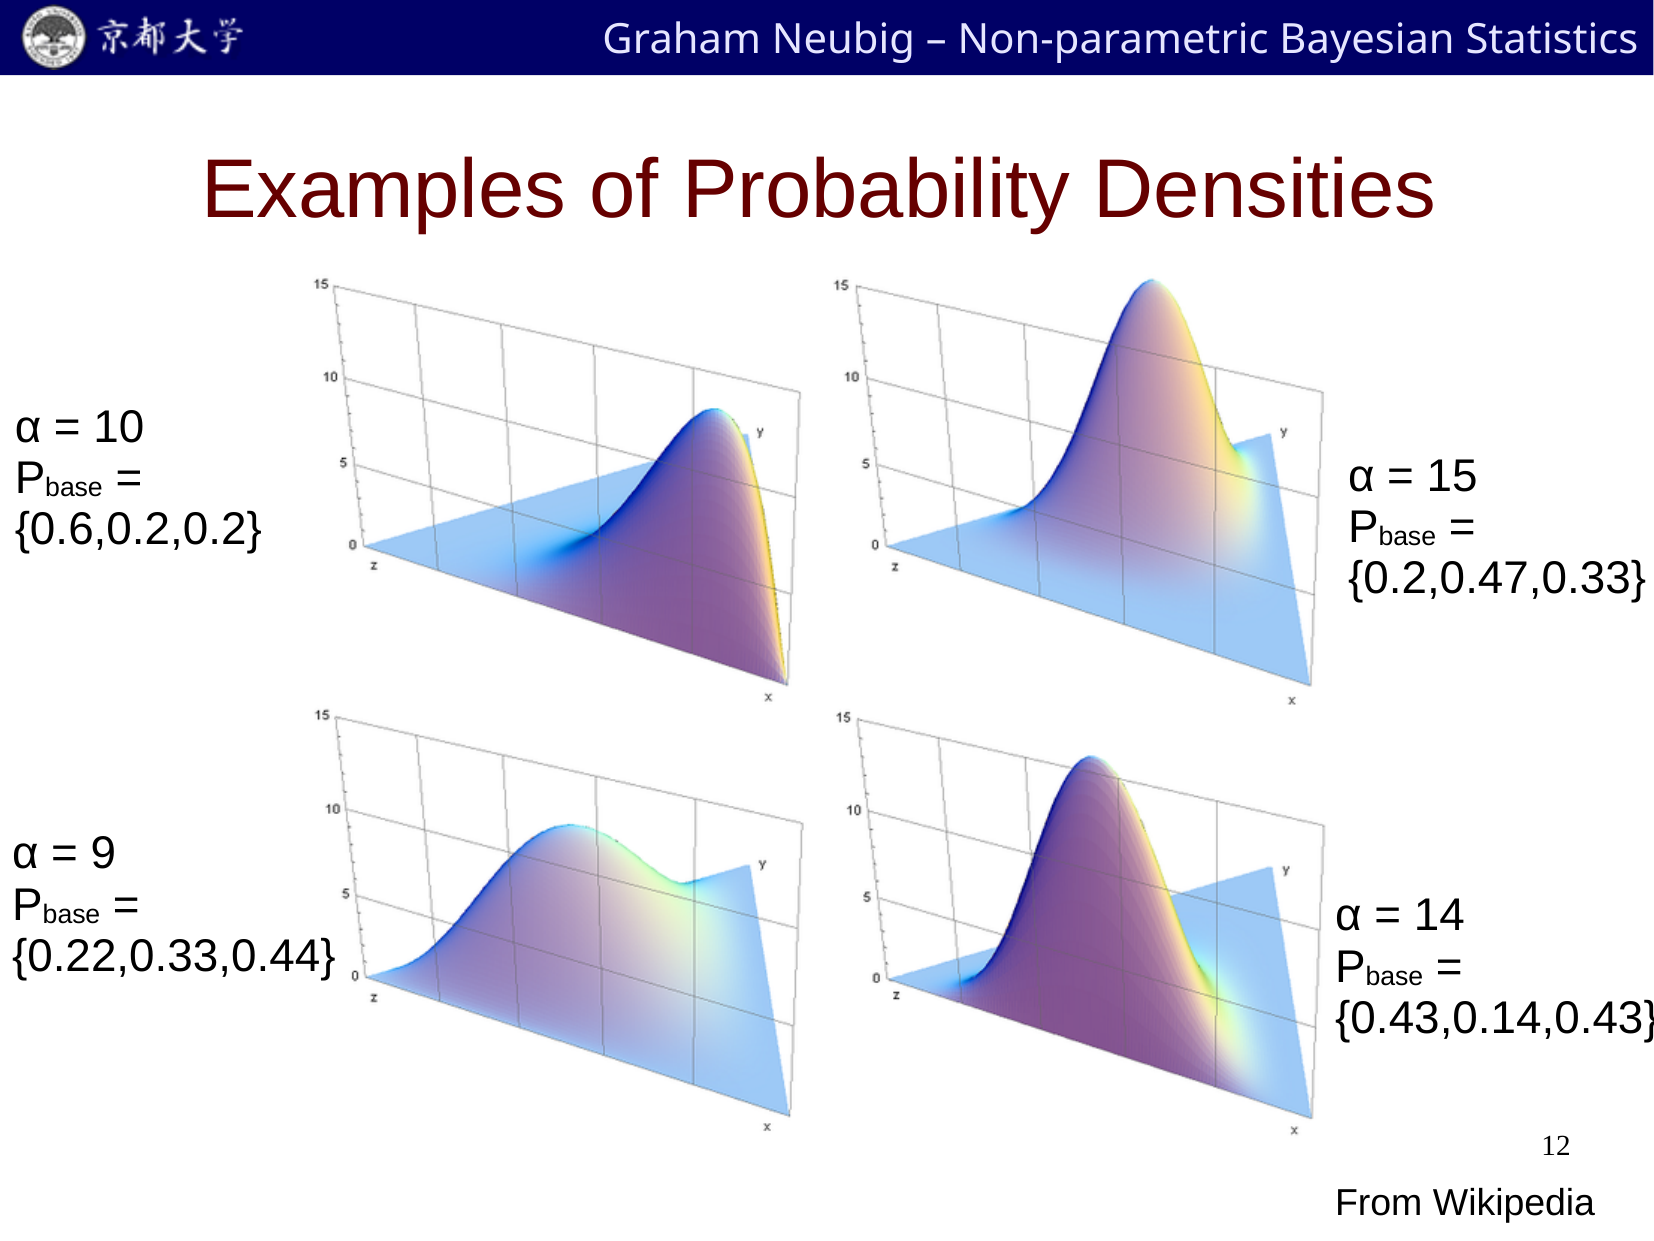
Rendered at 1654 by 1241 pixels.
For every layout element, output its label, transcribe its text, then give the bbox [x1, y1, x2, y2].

title Examples of Probability Densities [75, 100, 1564, 277]
text_box α = 14 Pbase = {0.43,0.14,0.43} [1320, 881, 1654, 1066]
text_box α = 15 Pbase = {0.2,0.47,0.33} [1333, 442, 1654, 626]
picture [309, 256, 1348, 1152]
text_box From Wikipedia [1320, 1174, 1610, 1232]
text_box α = 9 Pbase = {0.22,0.33,0.44} [0, 820, 351, 1004]
text_box α = 10 Pbase = {0.6,0.2,0.2} [0, 393, 277, 577]
picture [0, 0, 247, 70]
